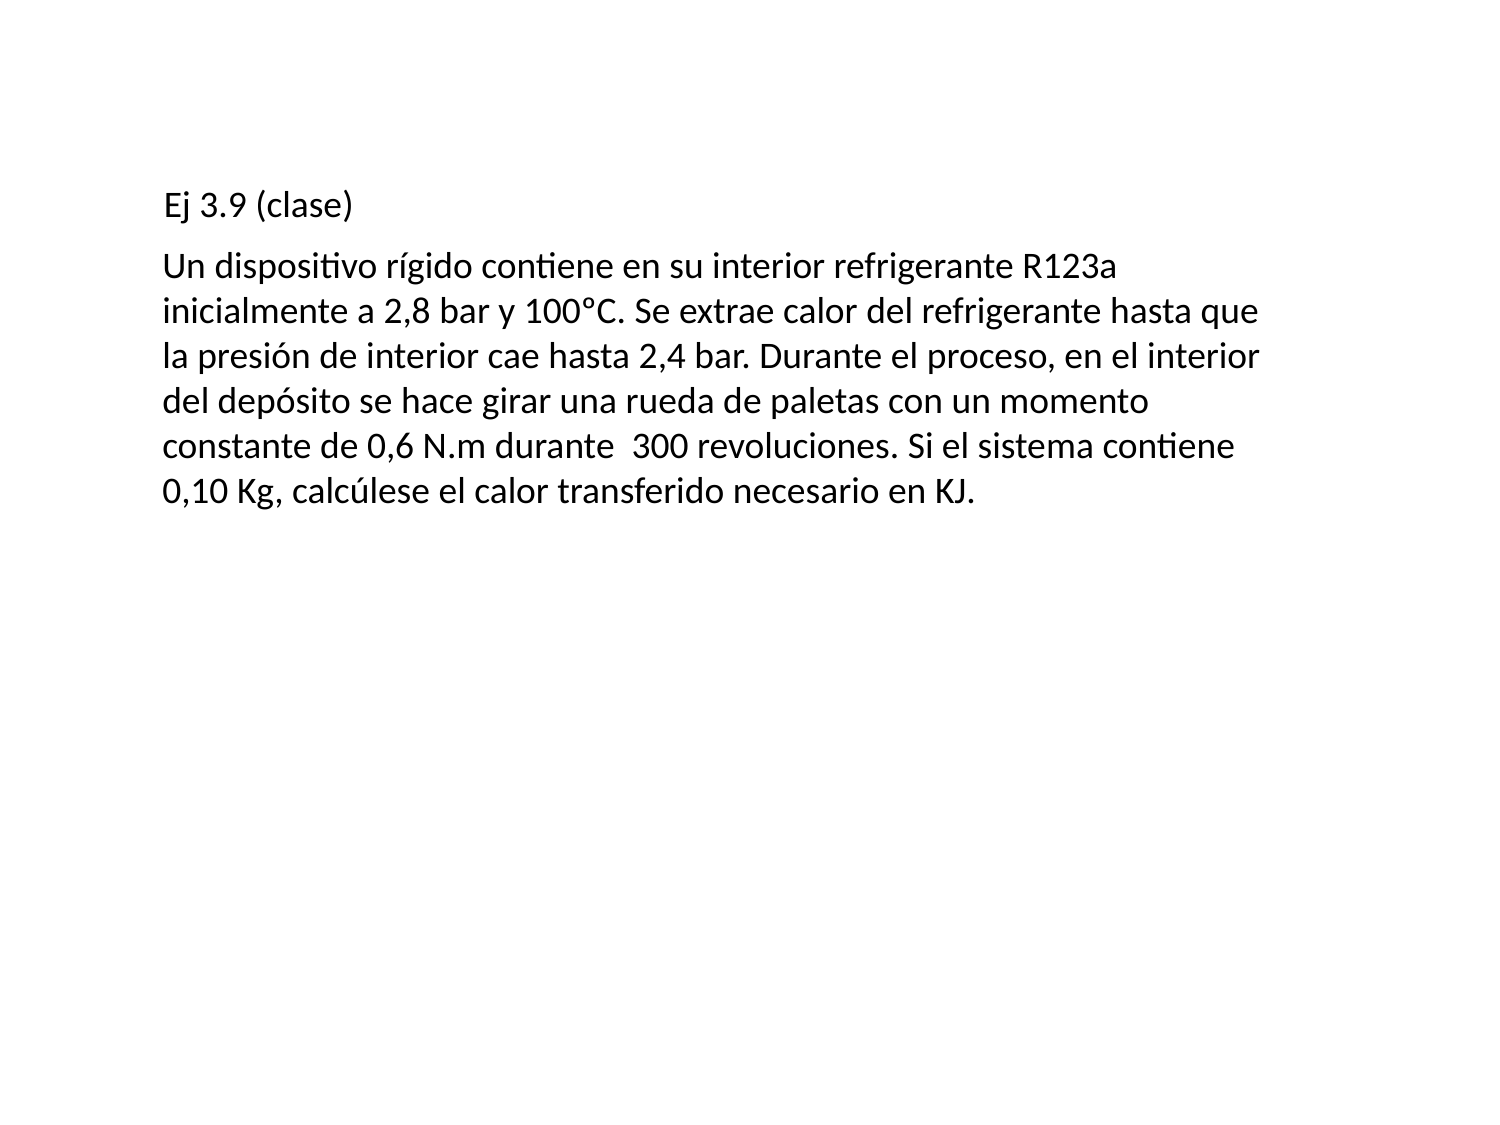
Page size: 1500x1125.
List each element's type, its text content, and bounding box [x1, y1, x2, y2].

text_box Un dispositivo rígido contiene en su interior refrigerante R123a inicialmente a 2,8 bar y 100ºC. Se extrae calor del refrigerante hasta que la presión de interior cae hasta 2,4 bar. Durante el proceso, en el interior del depósito se hace girar una rueda de paletas con un momento constante de 0,6 N.m durante 300 revoluciones. Si el sistema contiene 0,10 Kg, calcúlese el calor transferido necesario en KJ. [147, 233, 1306, 519]
text_box Ej 3.9 (clase) [148, 172, 369, 233]
